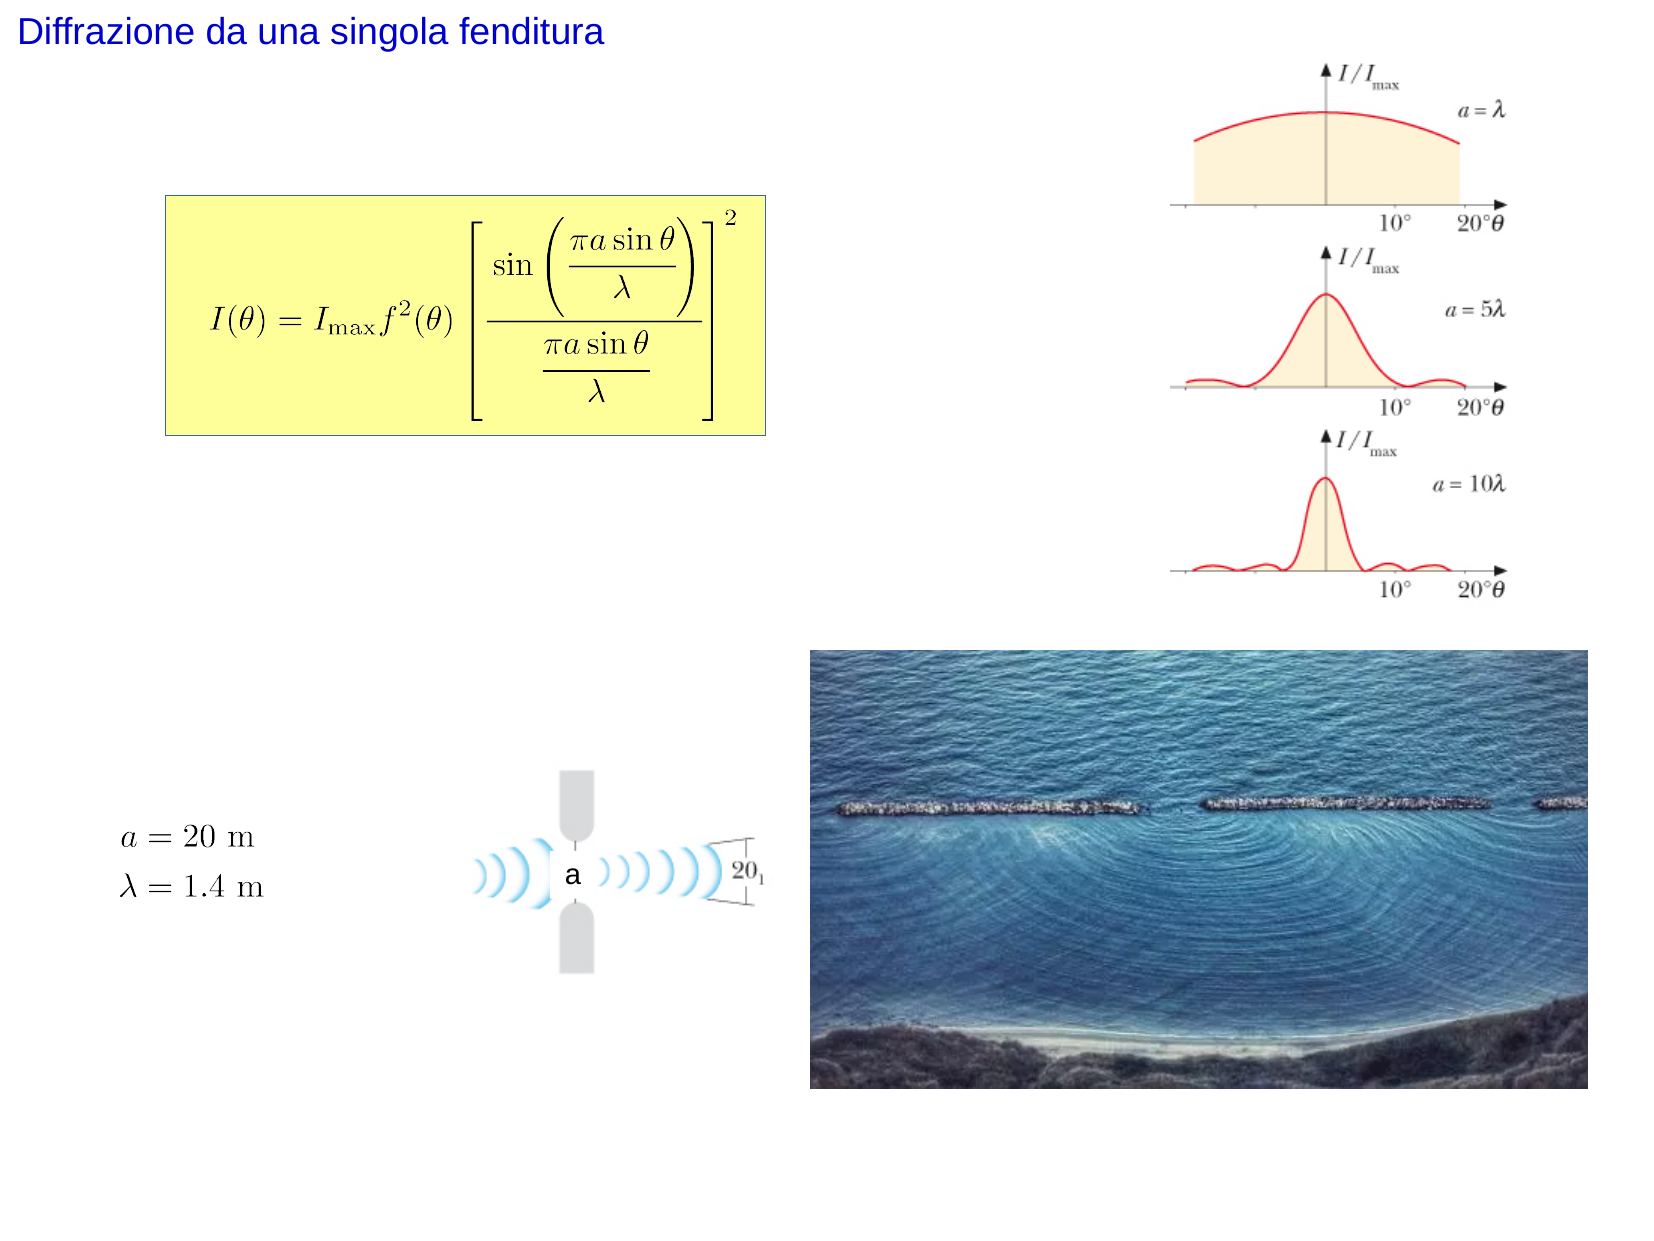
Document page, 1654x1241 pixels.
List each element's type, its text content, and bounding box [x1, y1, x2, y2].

picture [440, 750, 791, 984]
text_box Diffrazione da una singola fenditura [2, 3, 721, 61]
picture [810, 650, 1588, 1089]
picture [1170, 14, 1529, 614]
picture [209, 207, 737, 421]
text_box [165, 195, 766, 436]
text_box a [549, 850, 596, 899]
picture [120, 823, 264, 897]
